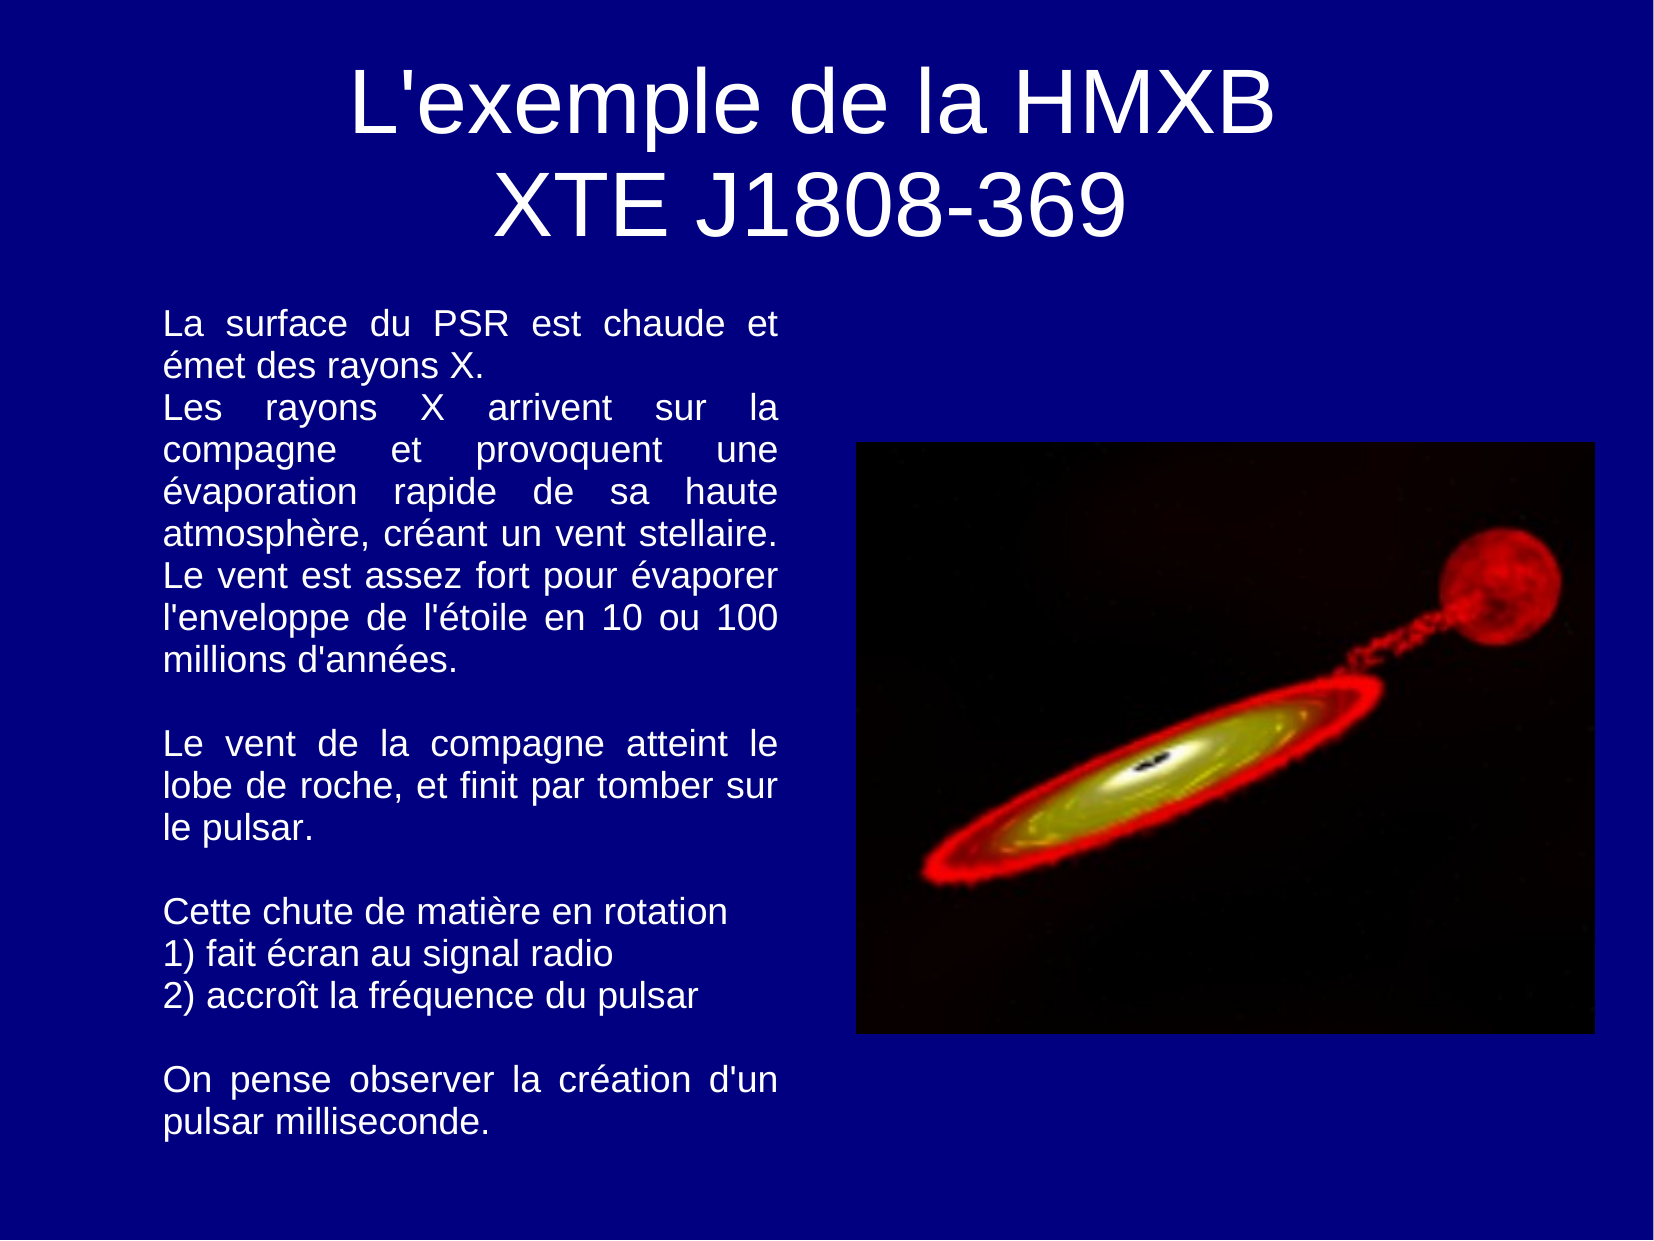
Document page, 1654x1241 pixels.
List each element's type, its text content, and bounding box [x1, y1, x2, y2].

title L'exemple de la HMXB XTE J1808-369 [82, 49, 1571, 257]
text_box La surface du PSR est chaude et émet des rayons X. Les rayons X arrivent sur la compagne et provoquent une évaporation rapide de sa haute atmosphère, créant un vent stellaire. Le vent est assez fort pour évaporer l'enveloppe de l'étoile en 10 ou 100 millions d'années. Le vent de la compagne atteint le lobe de roche, et finit par tomber sur le pulsar. Cette chute de matière en rotation 1) fait écran au signal radio 2) accroît la fréquence du pulsar On pense observer la création d'un pulsar milliseconde. [147, 295, 798, 1194]
picture [856, 442, 1595, 1034]
